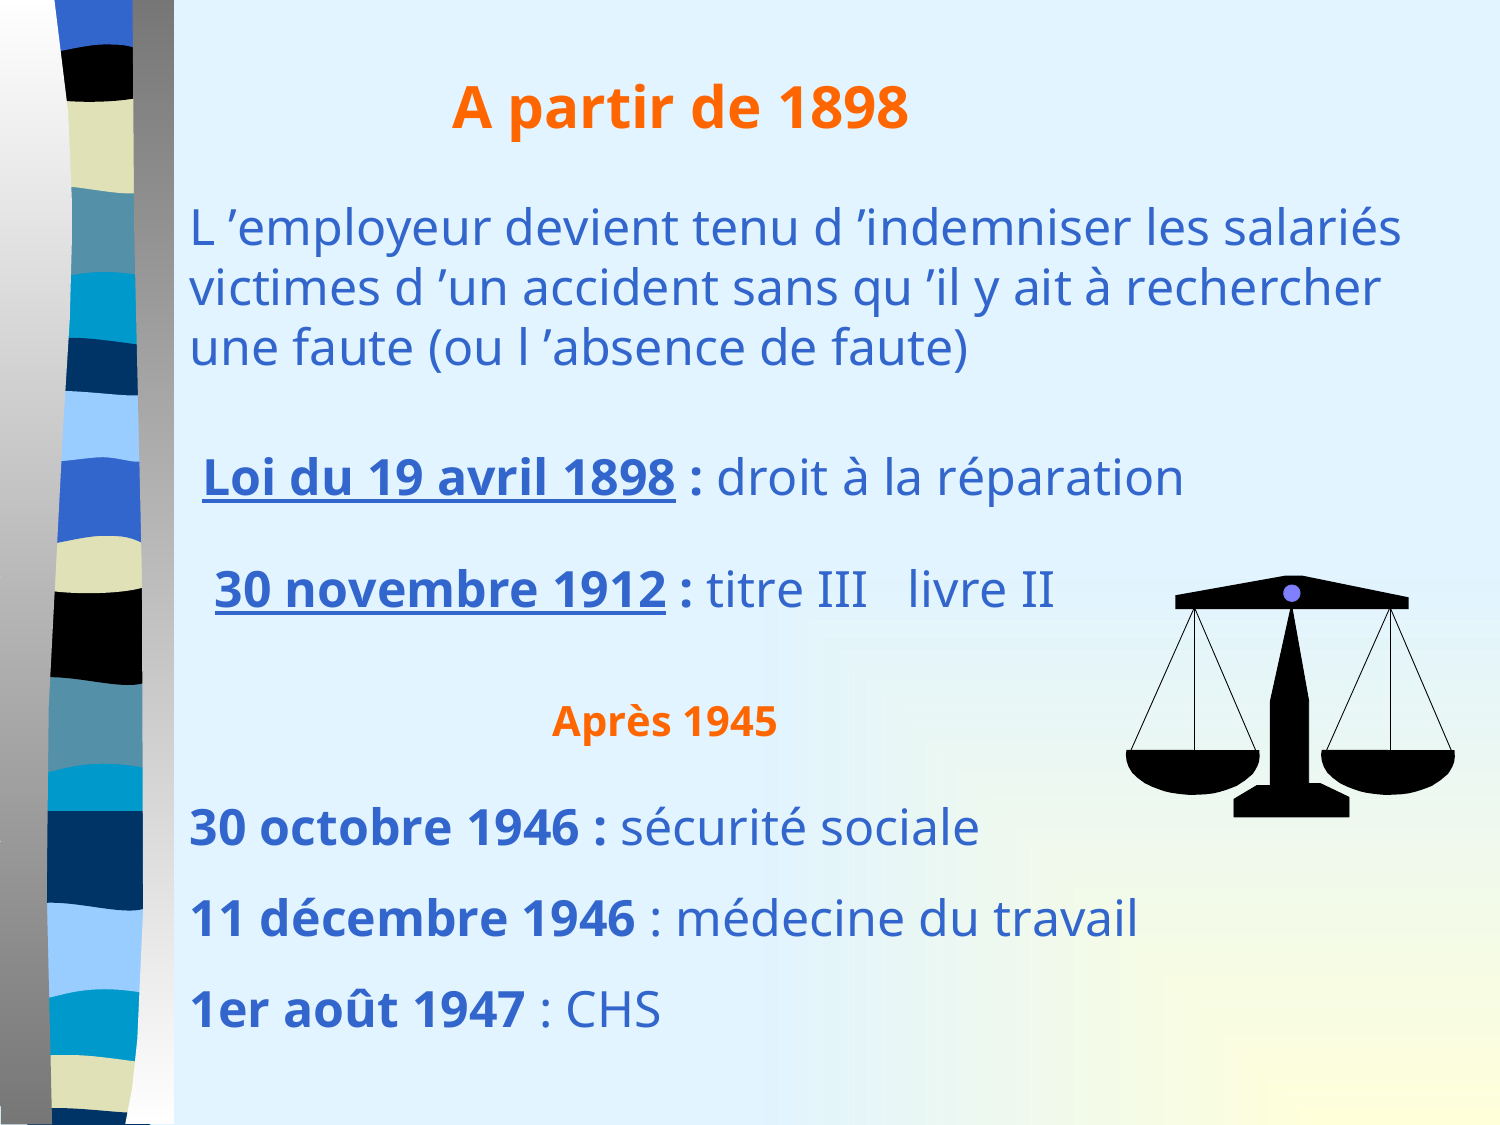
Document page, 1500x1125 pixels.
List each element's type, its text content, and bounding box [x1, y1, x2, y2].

text_box Loi du 19 avril 1898 : droit à la réparation [187, 437, 1326, 513]
text_box L ’employeur devient tenu d ’indemniser les salariés victimes d ’un accident sans qu ’il y ait à rechercher une faute (ou l ’absence de faute) [174, 187, 1500, 383]
text_box Après 1945 [537, 687, 925, 754]
text_box 30 octobre 1946 : sécurité sociale 11 décembre 1946 : médecine du travail 1er août 1947 : CHS [174, 787, 1313, 1046]
chart [1125, 575, 1456, 819]
text_box 30 novembre 1912 : titre III livre II [199, 549, 1338, 626]
text_box A partir de 1898 [437, 62, 1238, 148]
